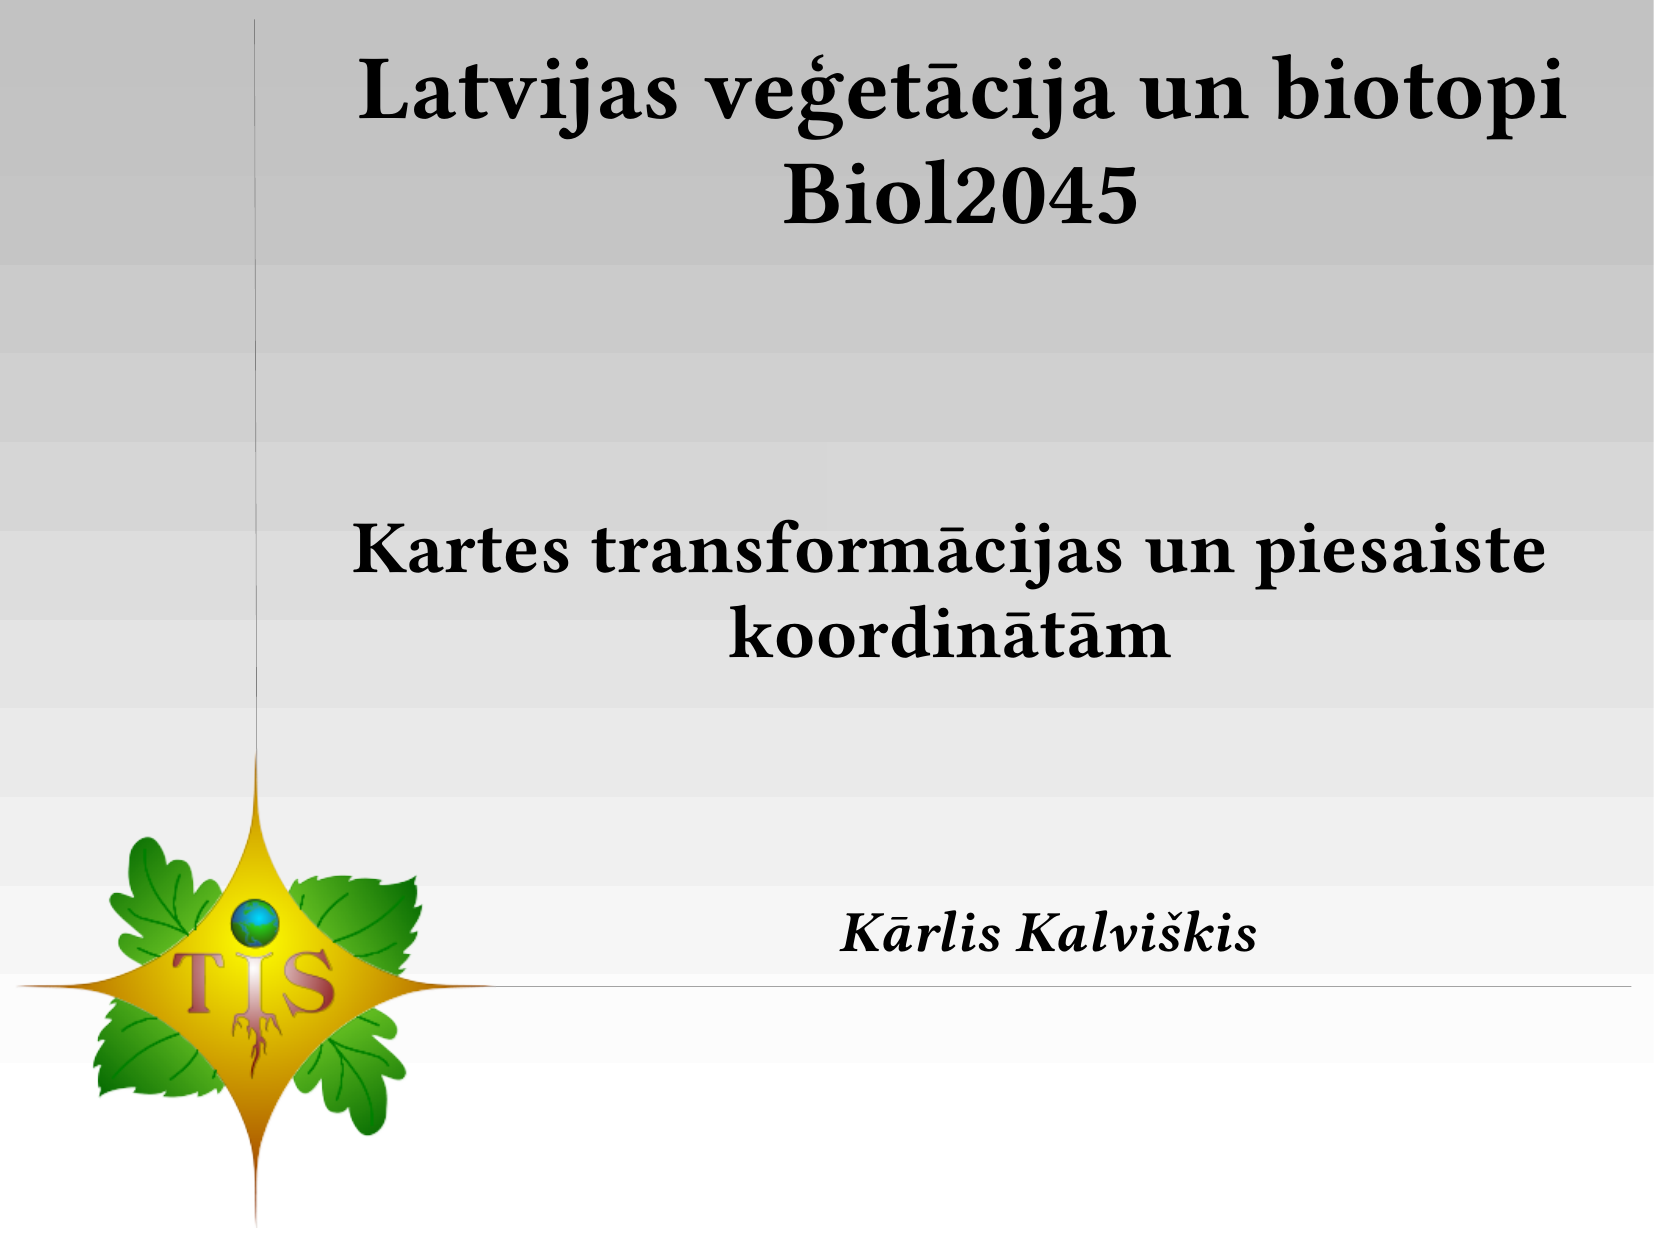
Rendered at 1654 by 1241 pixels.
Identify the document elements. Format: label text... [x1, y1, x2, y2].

picture [0, 0, 1654, 1241]
title Kartes transformācijas un piesaiste koordinātām [295, 324, 1607, 857]
